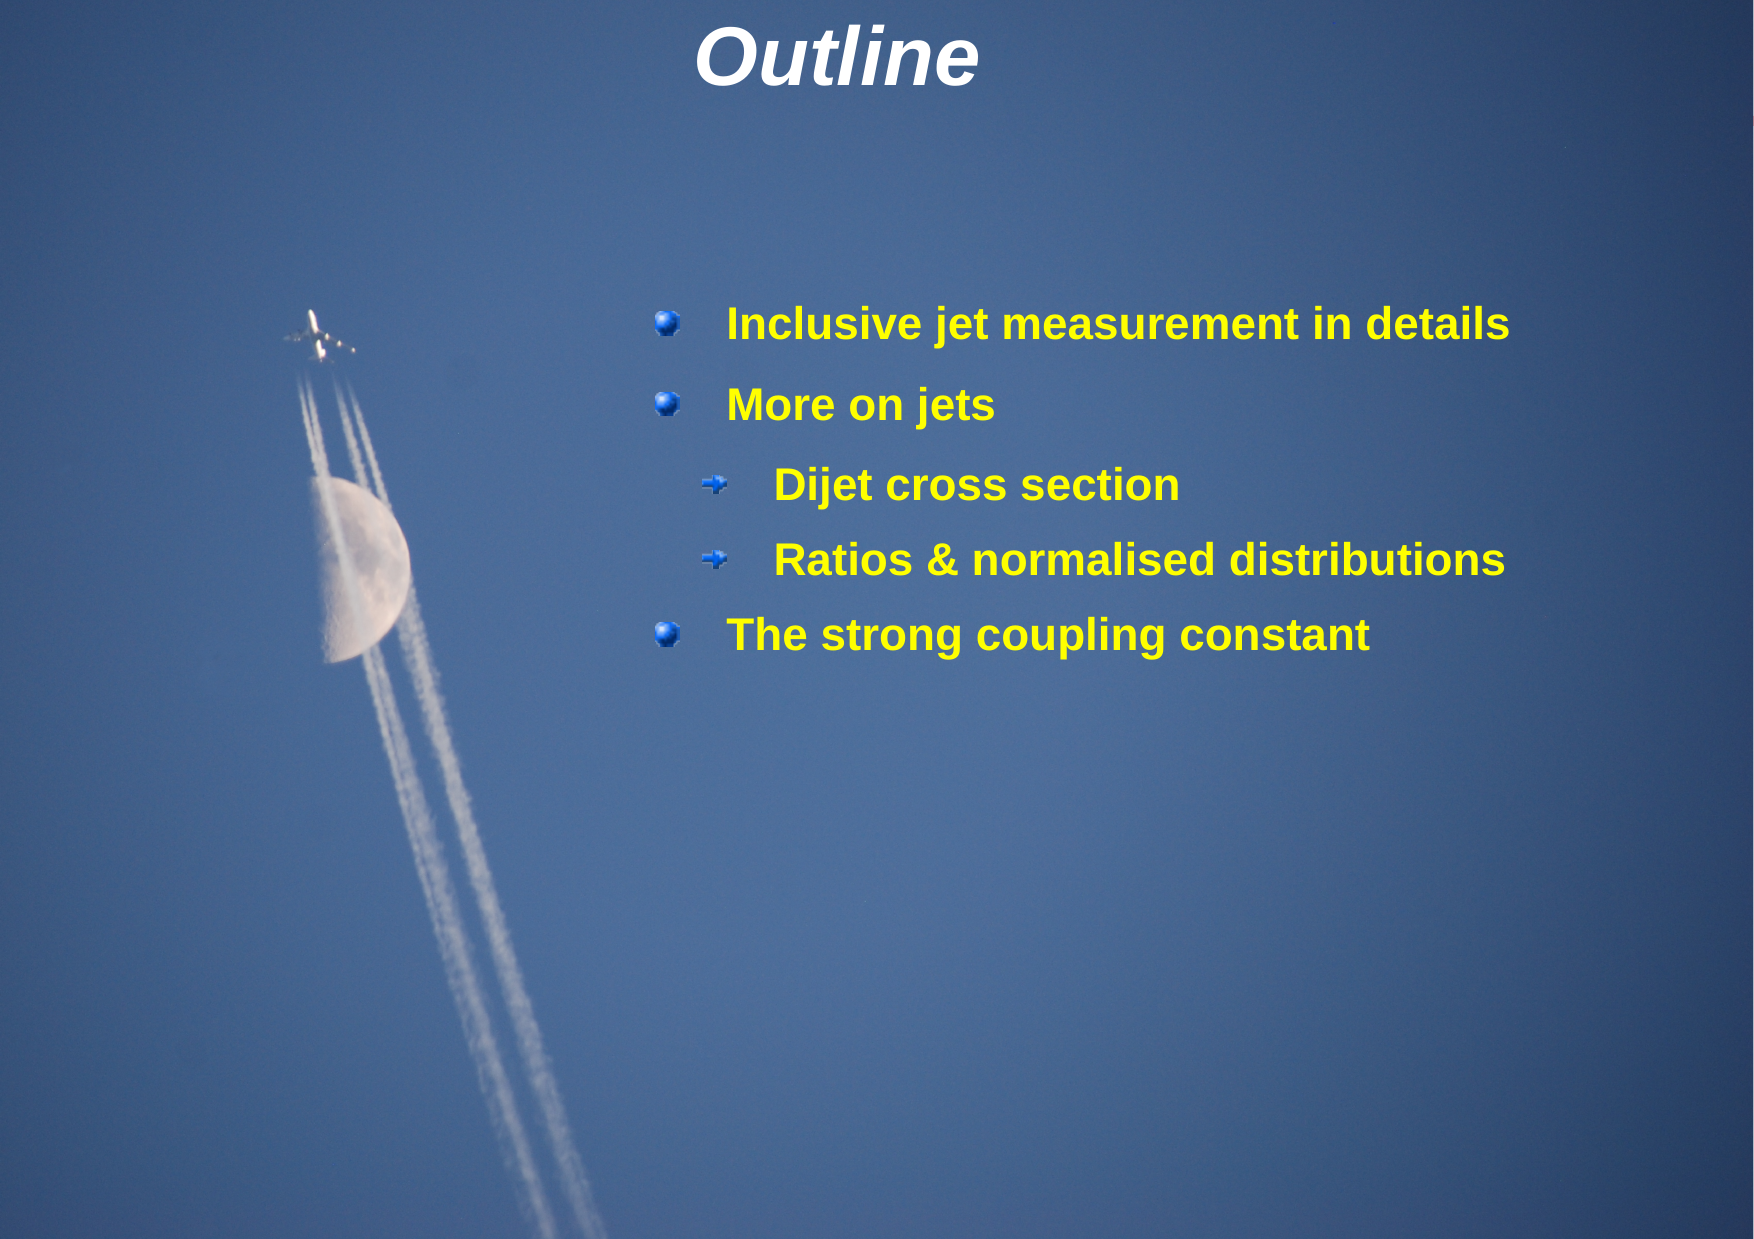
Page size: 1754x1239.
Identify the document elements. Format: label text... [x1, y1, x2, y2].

list Inclusive jet measurement in details More on jets Dijet cross section Ratios & normalised distributions The strong coupling constant [643, 297, 1702, 683]
title Outline [129, 0, 1545, 114]
picture [0, 0, 1754, 1239]
